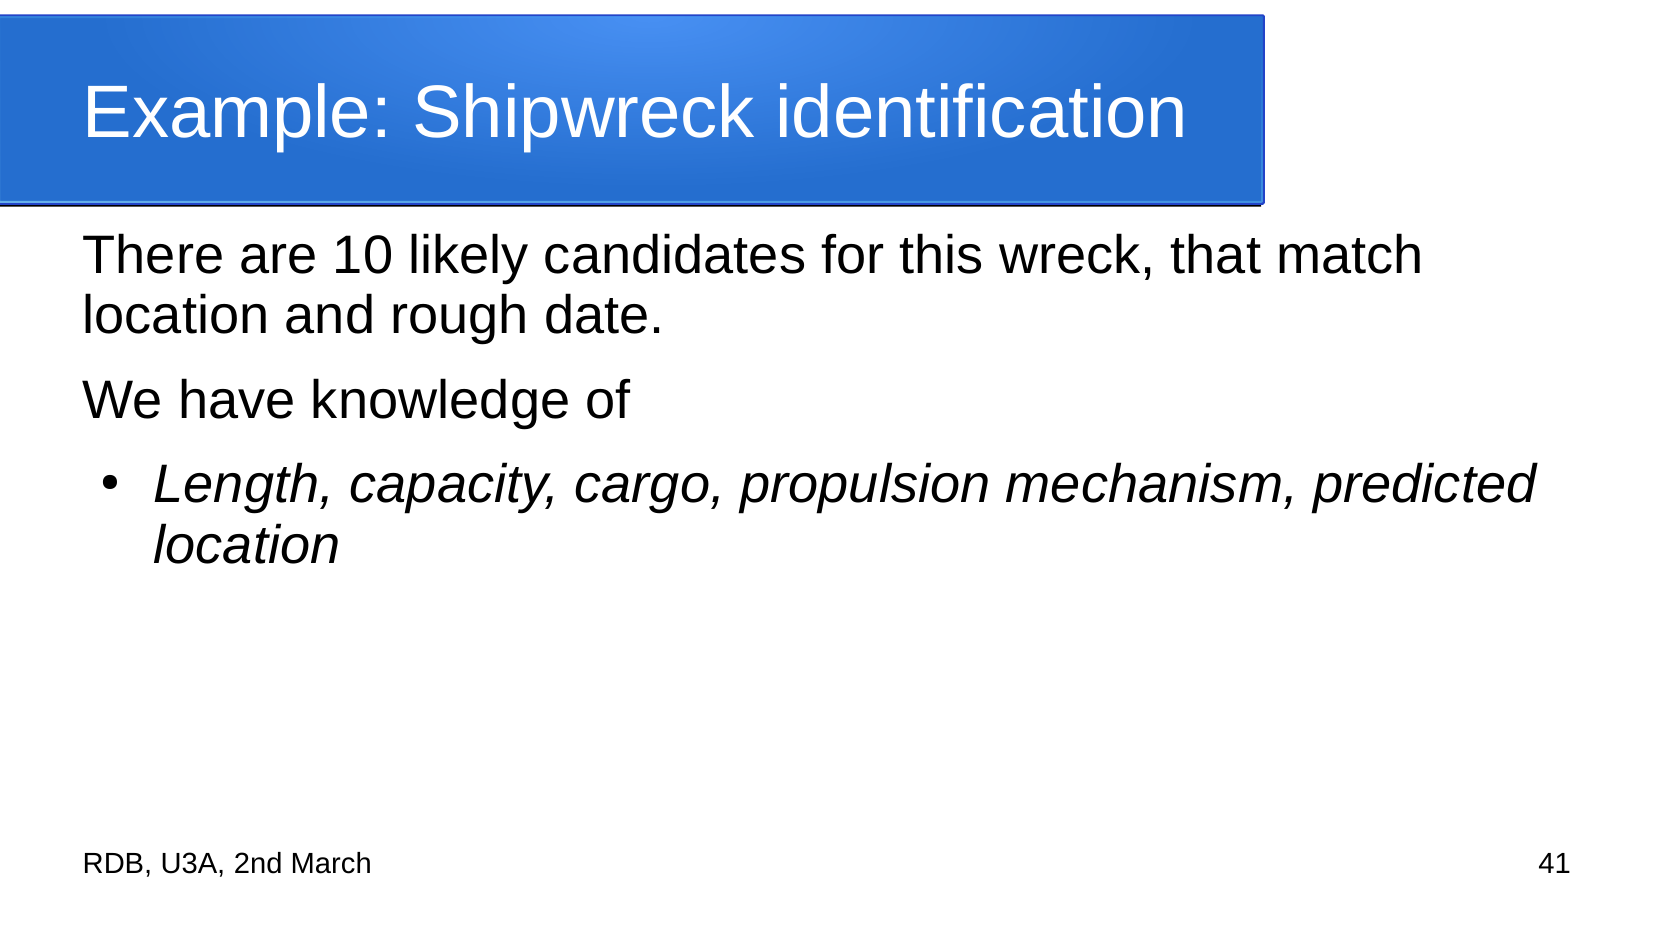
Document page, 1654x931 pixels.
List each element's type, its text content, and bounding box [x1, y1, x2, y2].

title Example: Shipwreck identification [82, 35, 1235, 189]
list There are 10 likely candidates for this wreck, that match location and rough date. We have knowledge of Length, capacity, cargo, propulsion mechanism, predicted location [82, 224, 1571, 764]
